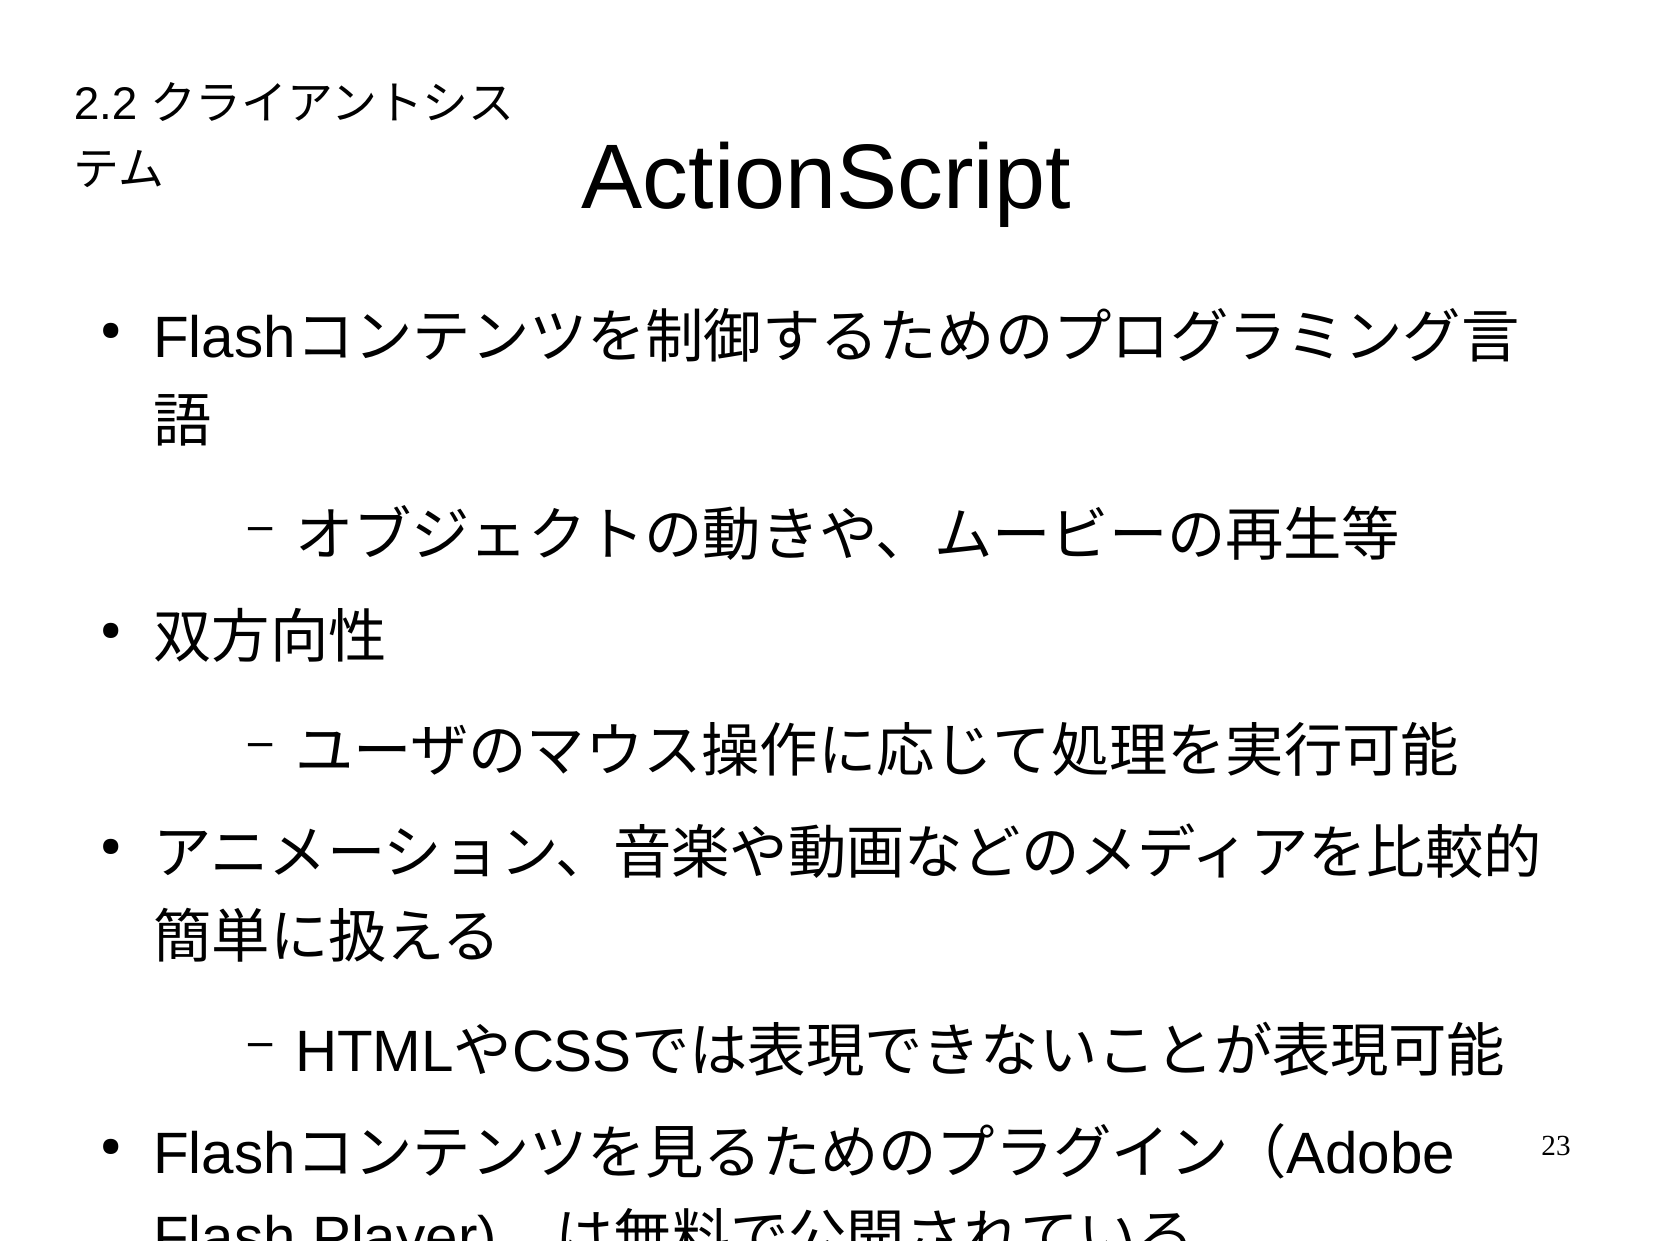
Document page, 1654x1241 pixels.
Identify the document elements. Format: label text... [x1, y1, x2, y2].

list Flashコンテンツを制御するためのプログラミング言語 オブジェクトの動きや、ムービーの再生等 双方向性 ユーザのマウス操作に応じて処理を実行可能 アニメーション、音楽や動画などのメディアを比較的簡単に扱える HTMLやCSSでは表現できないことが表現可能 Flashコンテンツを見るためのプラグイン（Adobe Flash Player) は無料で公開されている 誰でも利用可能 [82, 290, 1571, 1094]
title ActionScript [82, 80, 1571, 273]
text_box 2.2 クライアントシステム [59, 59, 562, 126]
